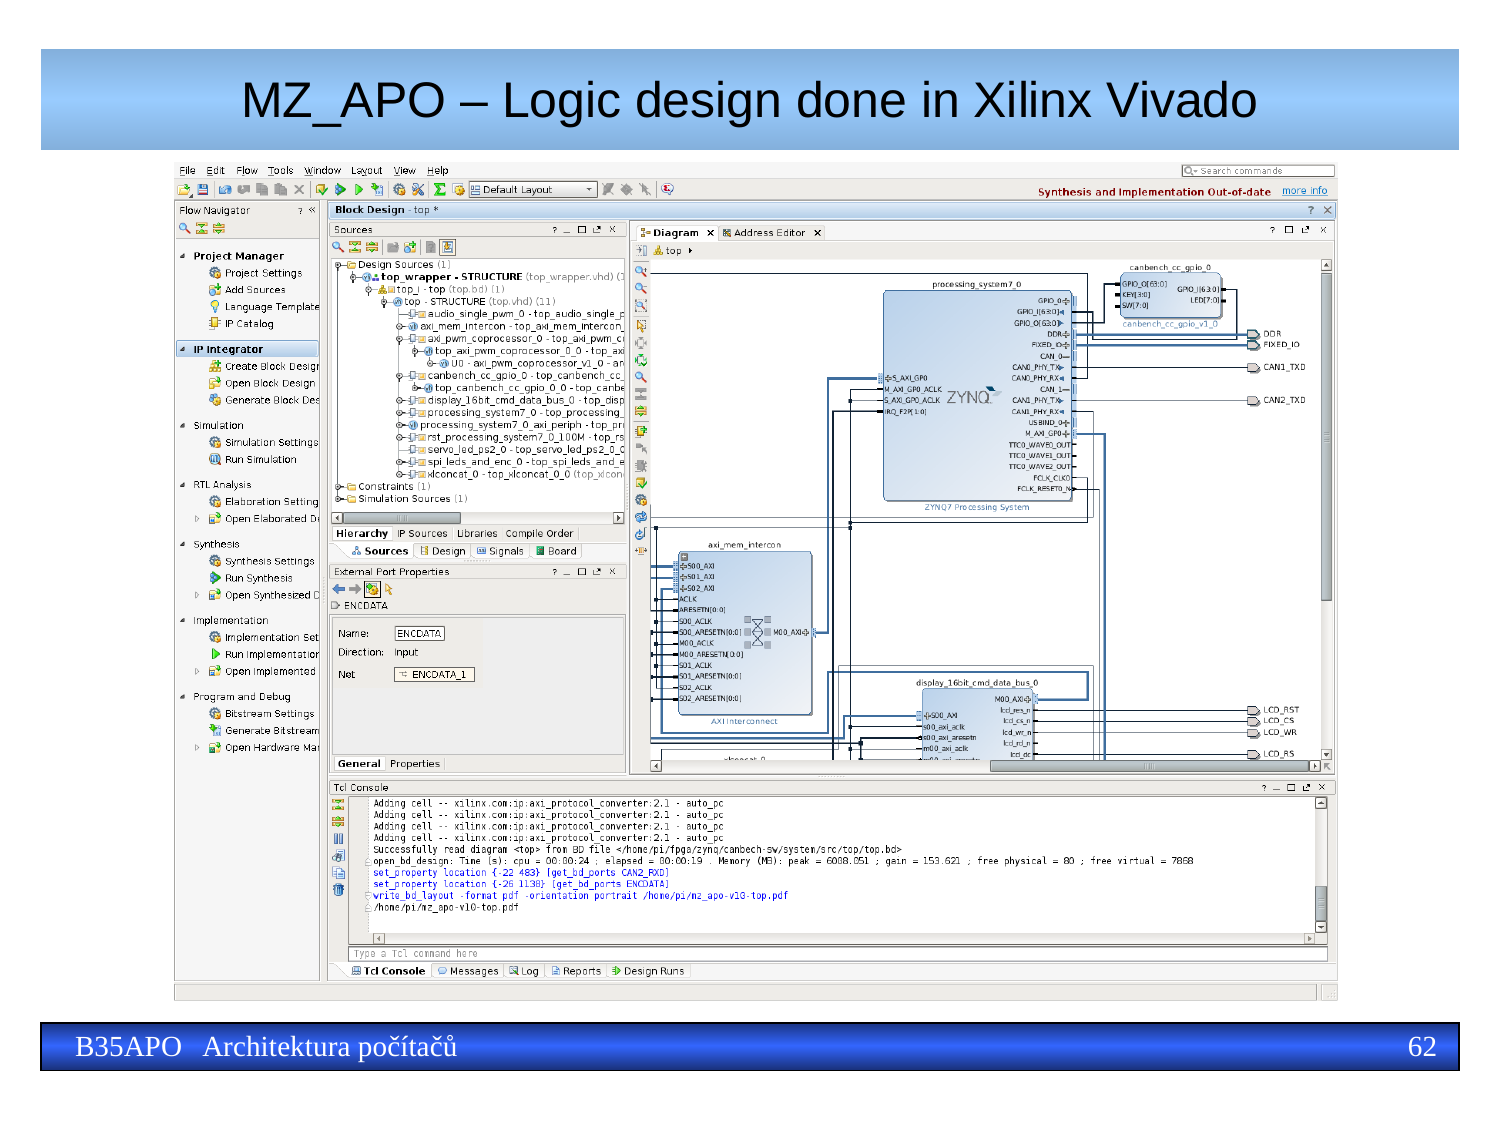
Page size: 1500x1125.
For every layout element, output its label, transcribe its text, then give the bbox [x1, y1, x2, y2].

title MZ_APO – Logic design done in Xilinx Vivado [41, 49, 1459, 150]
picture [174, 162, 1338, 1001]
